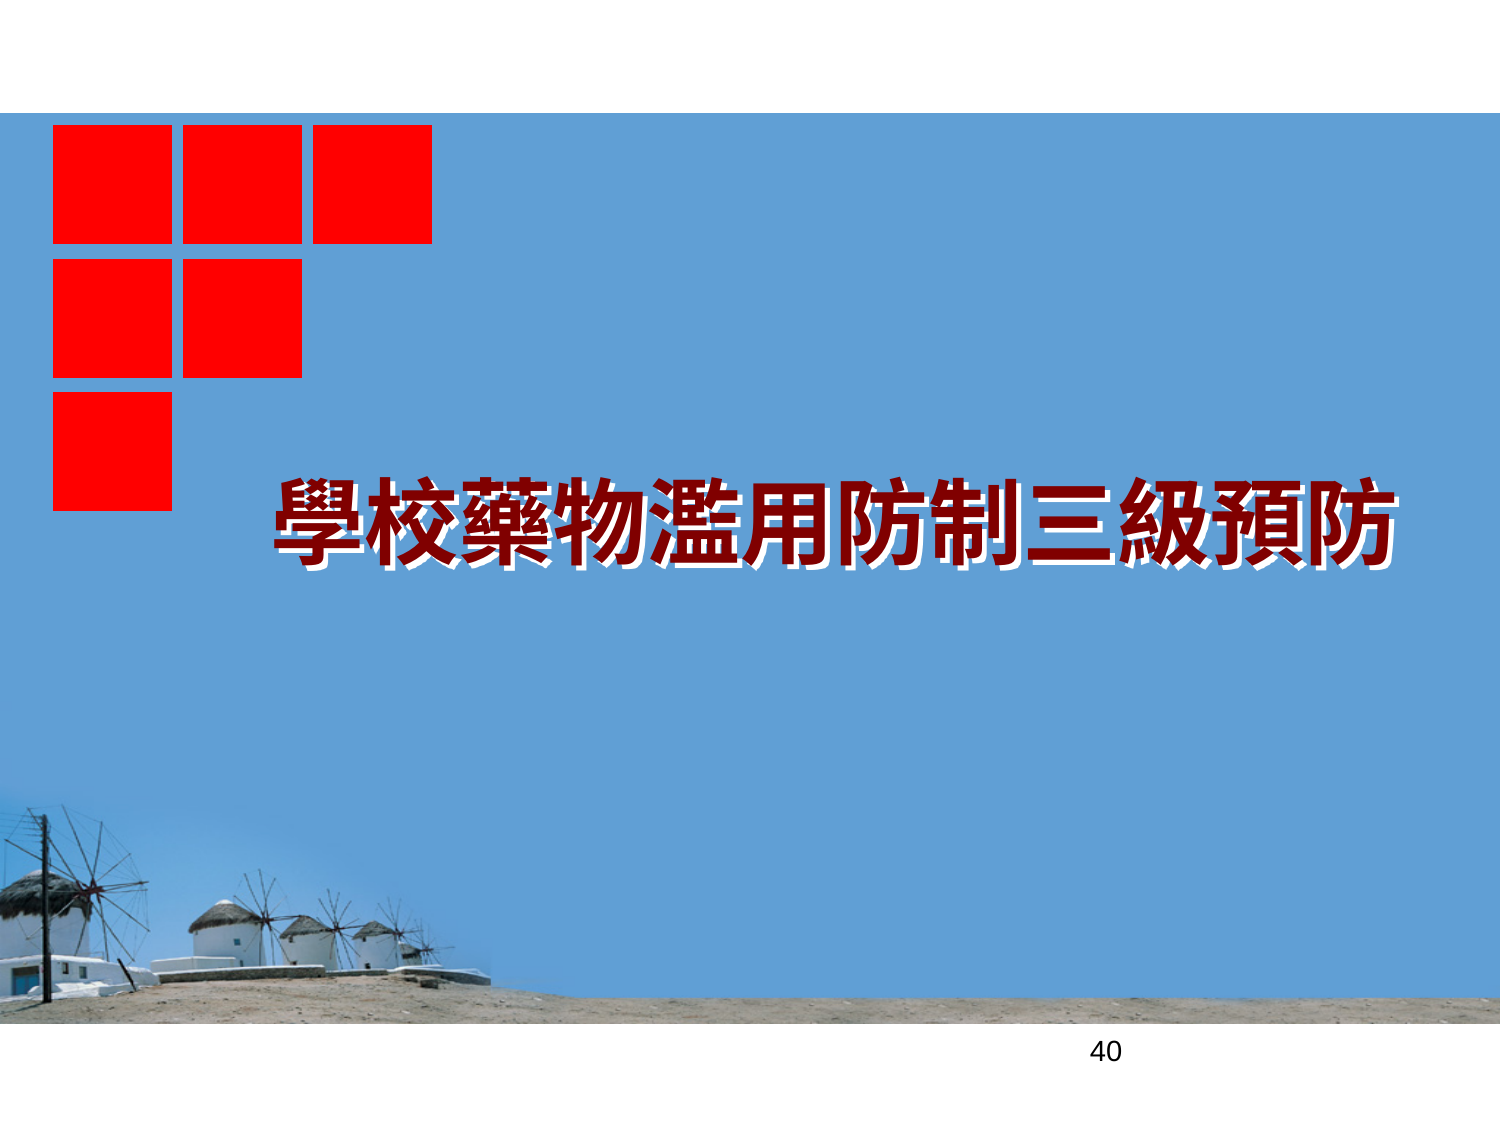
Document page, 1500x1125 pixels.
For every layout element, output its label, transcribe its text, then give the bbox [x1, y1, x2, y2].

text_box [183, 125, 302, 244]
text_box [1074, 1024, 1426, 1103]
text_box [53, 125, 172, 244]
text_box [313, 125, 432, 244]
picture [0, 113, 1500, 1024]
text_box [183, 259, 302, 378]
text_box [53, 392, 172, 511]
text_box [53, 259, 172, 378]
list 學校藥物濫用防制三級預防 [183, 456, 1424, 693]
